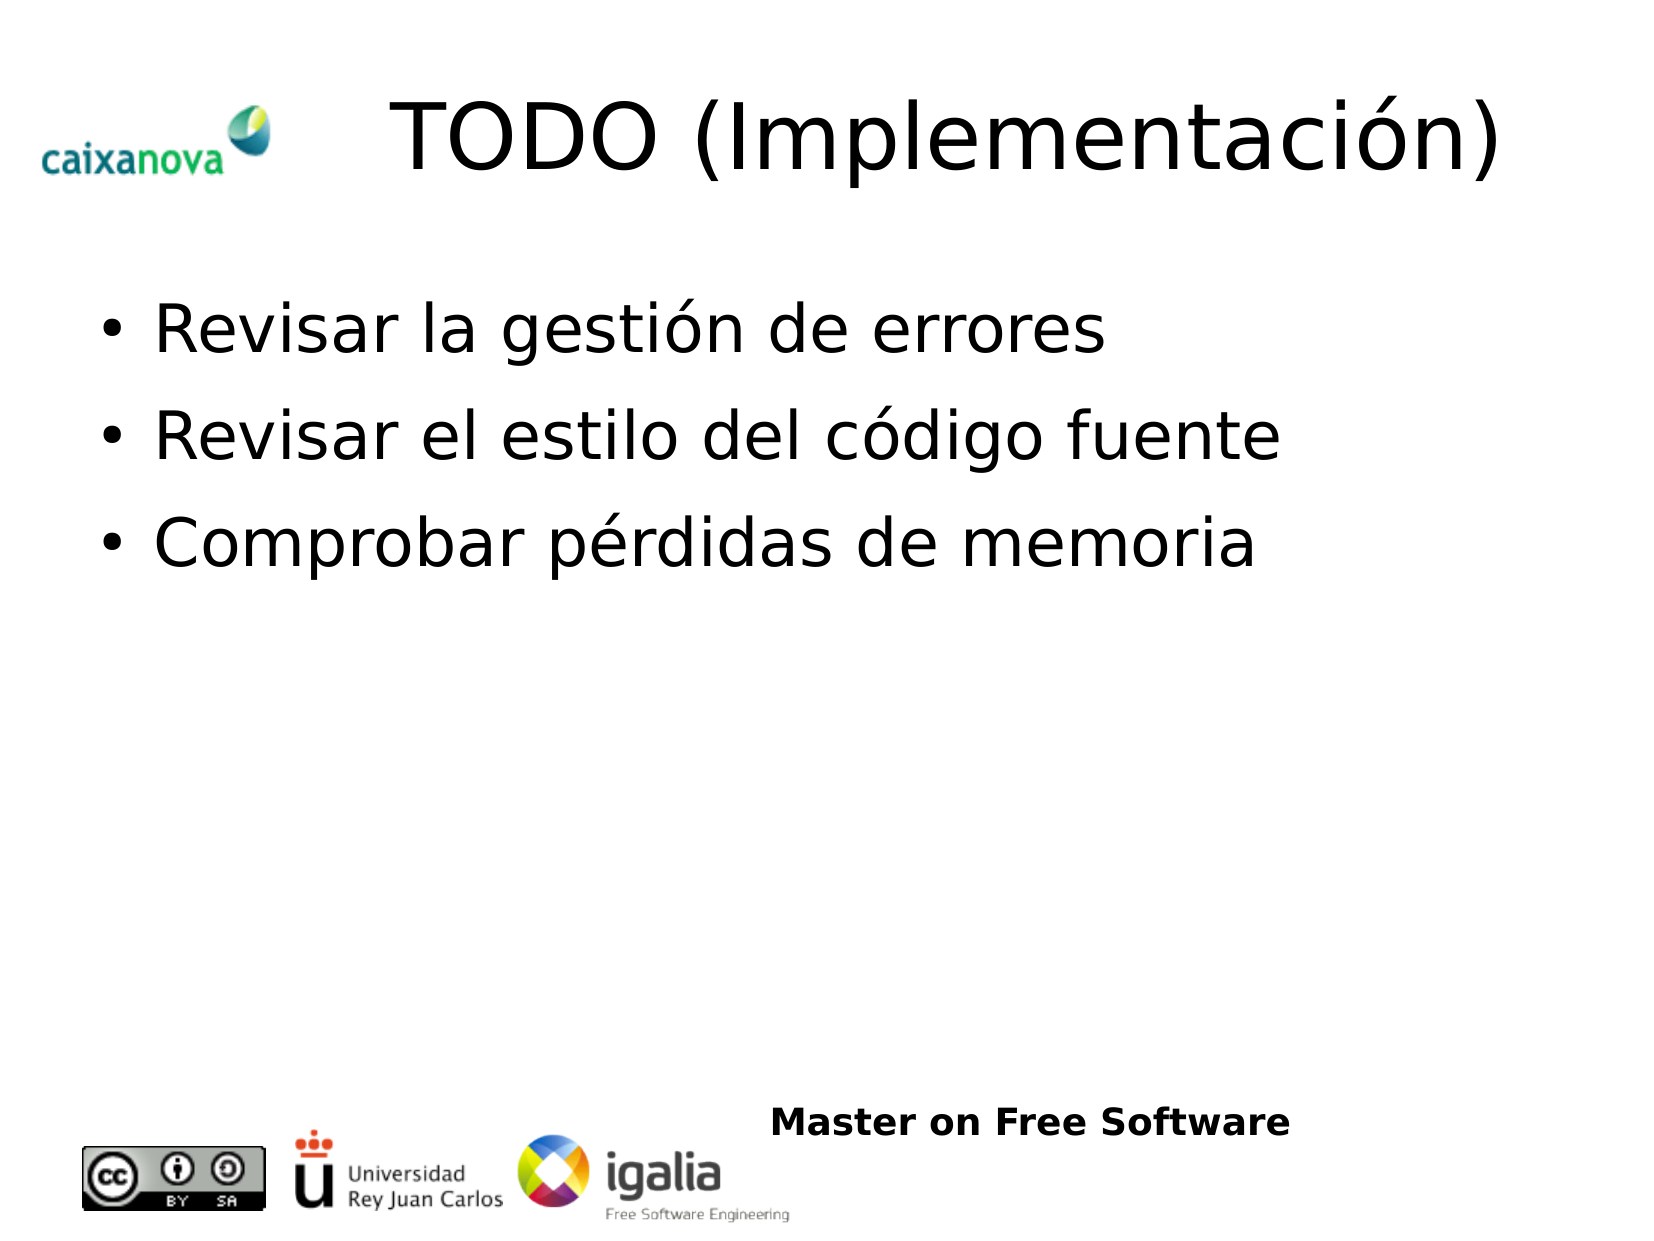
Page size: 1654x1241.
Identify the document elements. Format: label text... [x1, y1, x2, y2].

title TODO (Implementación) [295, 46, 1601, 229]
picture [82, 1146, 266, 1211]
picture [29, 73, 284, 207]
list Revisar la gestión de errores Revisar el estilo del código fuente Comprobar pérdidas de memoria [82, 290, 1571, 1078]
picture [295, 1121, 811, 1235]
